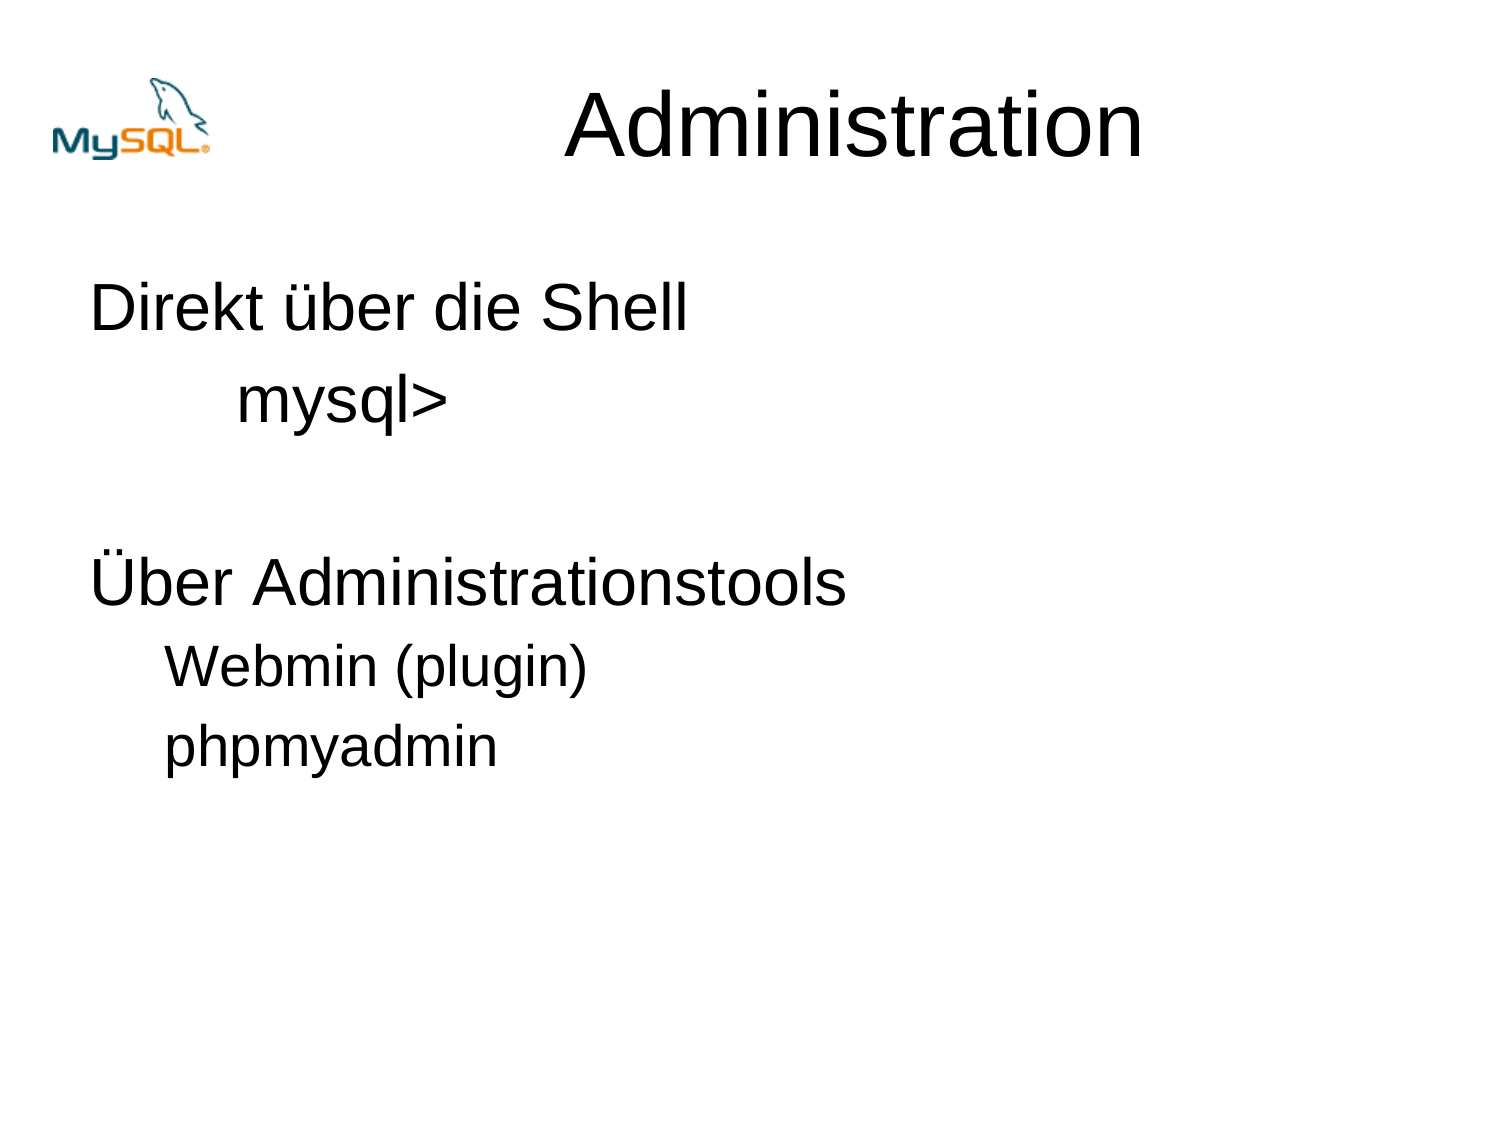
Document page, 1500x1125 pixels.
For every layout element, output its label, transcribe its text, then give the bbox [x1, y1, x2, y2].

title Administration [242, 30, 1469, 219]
picture [53, 78, 210, 160]
list Direkt über die Shell mysql> Über Administrationstools Webmin (plugin) phpmyadmin [75, 262, 1426, 1006]
